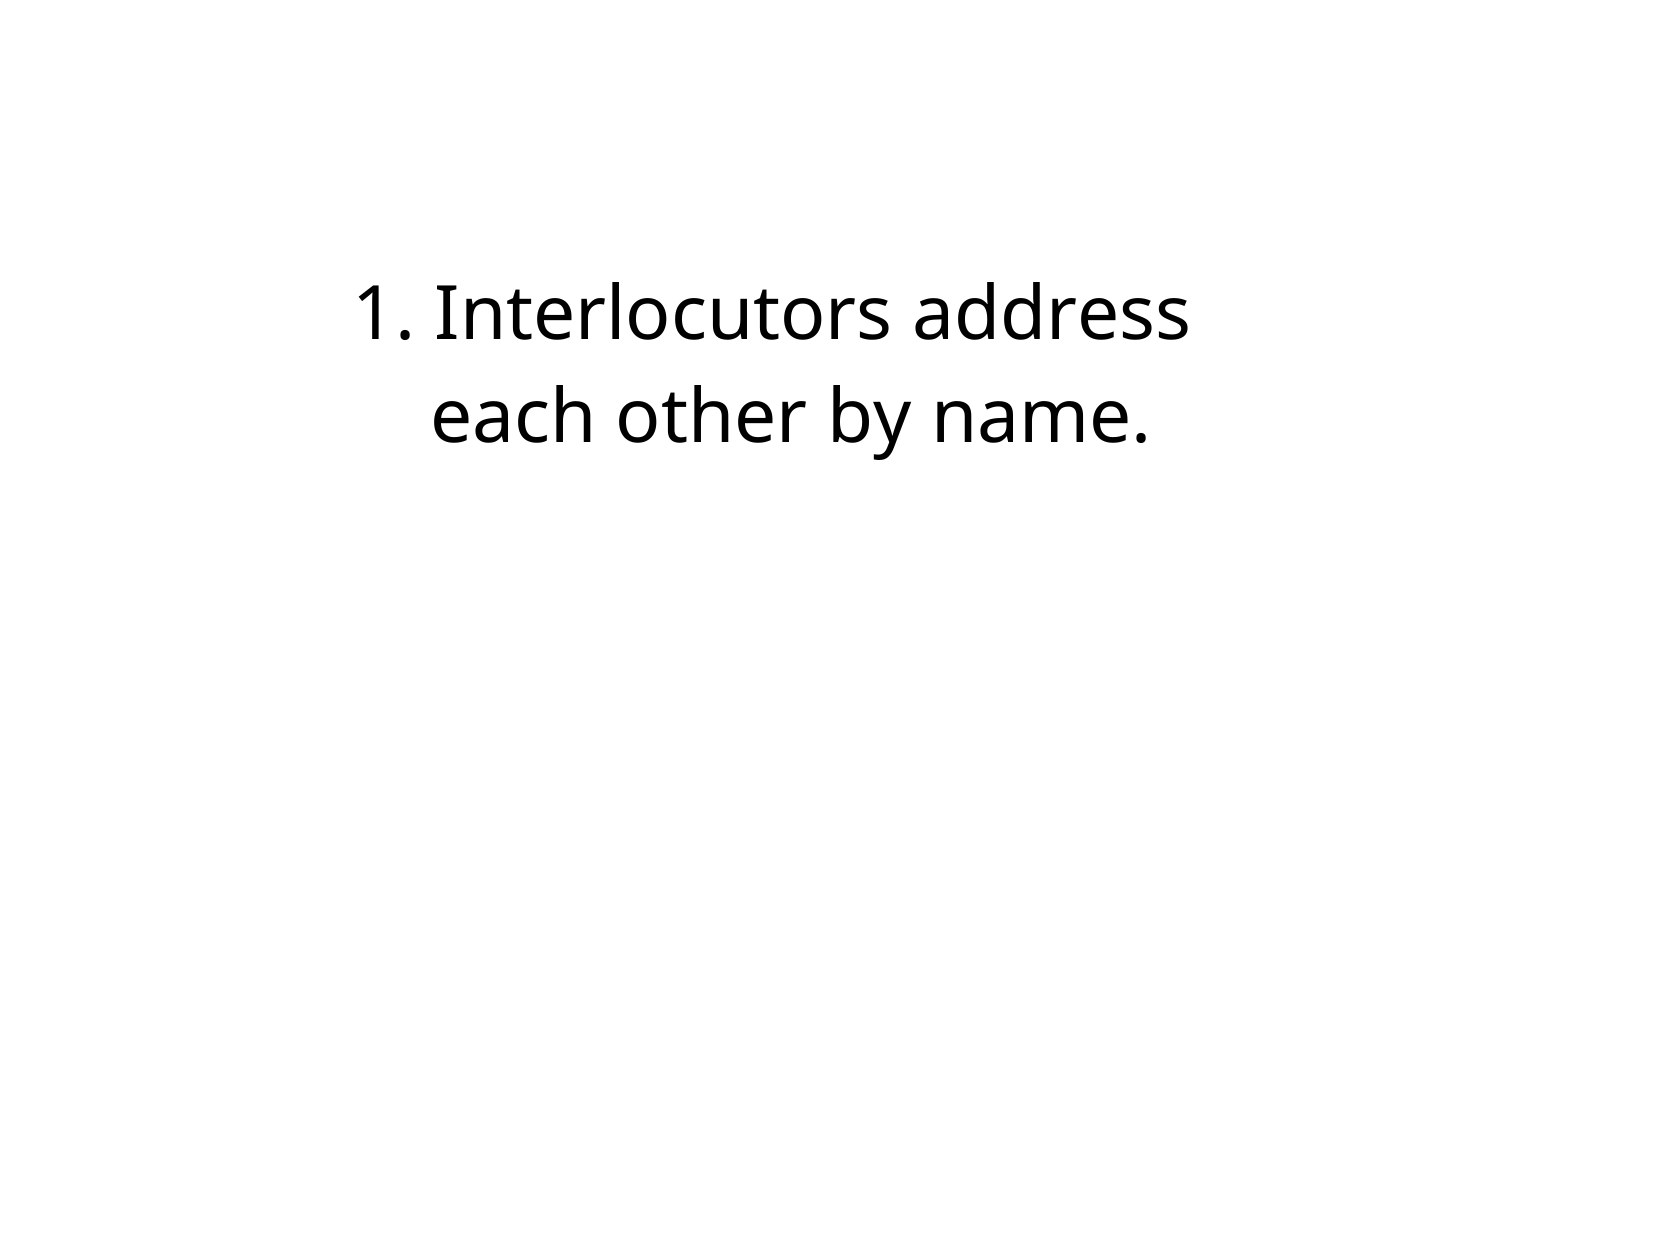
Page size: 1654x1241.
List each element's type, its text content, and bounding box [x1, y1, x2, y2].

text_box 1. Interlocutors address each other by name. [337, 252, 1228, 451]
